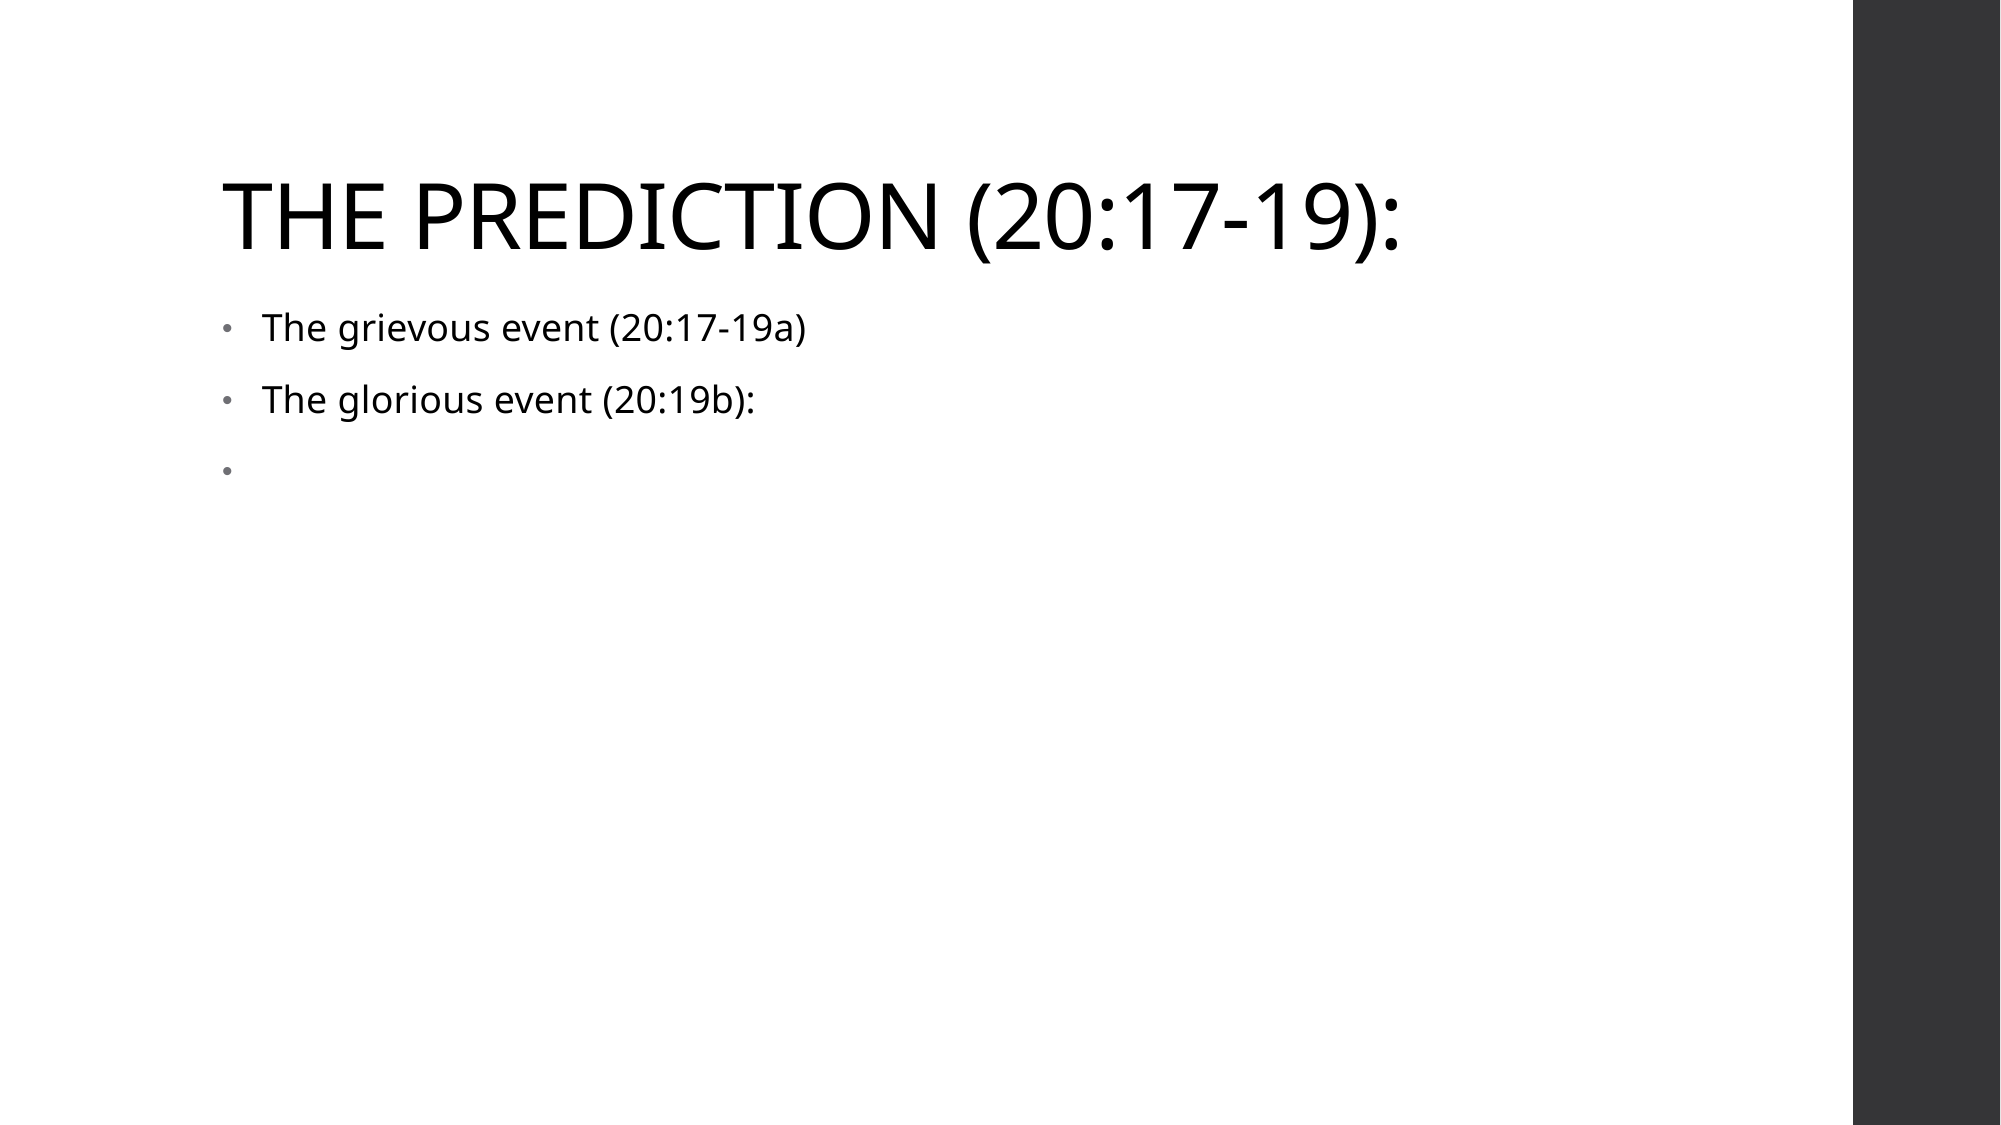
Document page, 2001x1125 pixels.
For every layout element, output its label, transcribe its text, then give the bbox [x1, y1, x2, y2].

list The grievous event (20:17-19a) The glorious event (20:19b): [206, 299, 1617, 1014]
title THE PREDICTION (20:17-19): [206, 60, 1797, 278]
